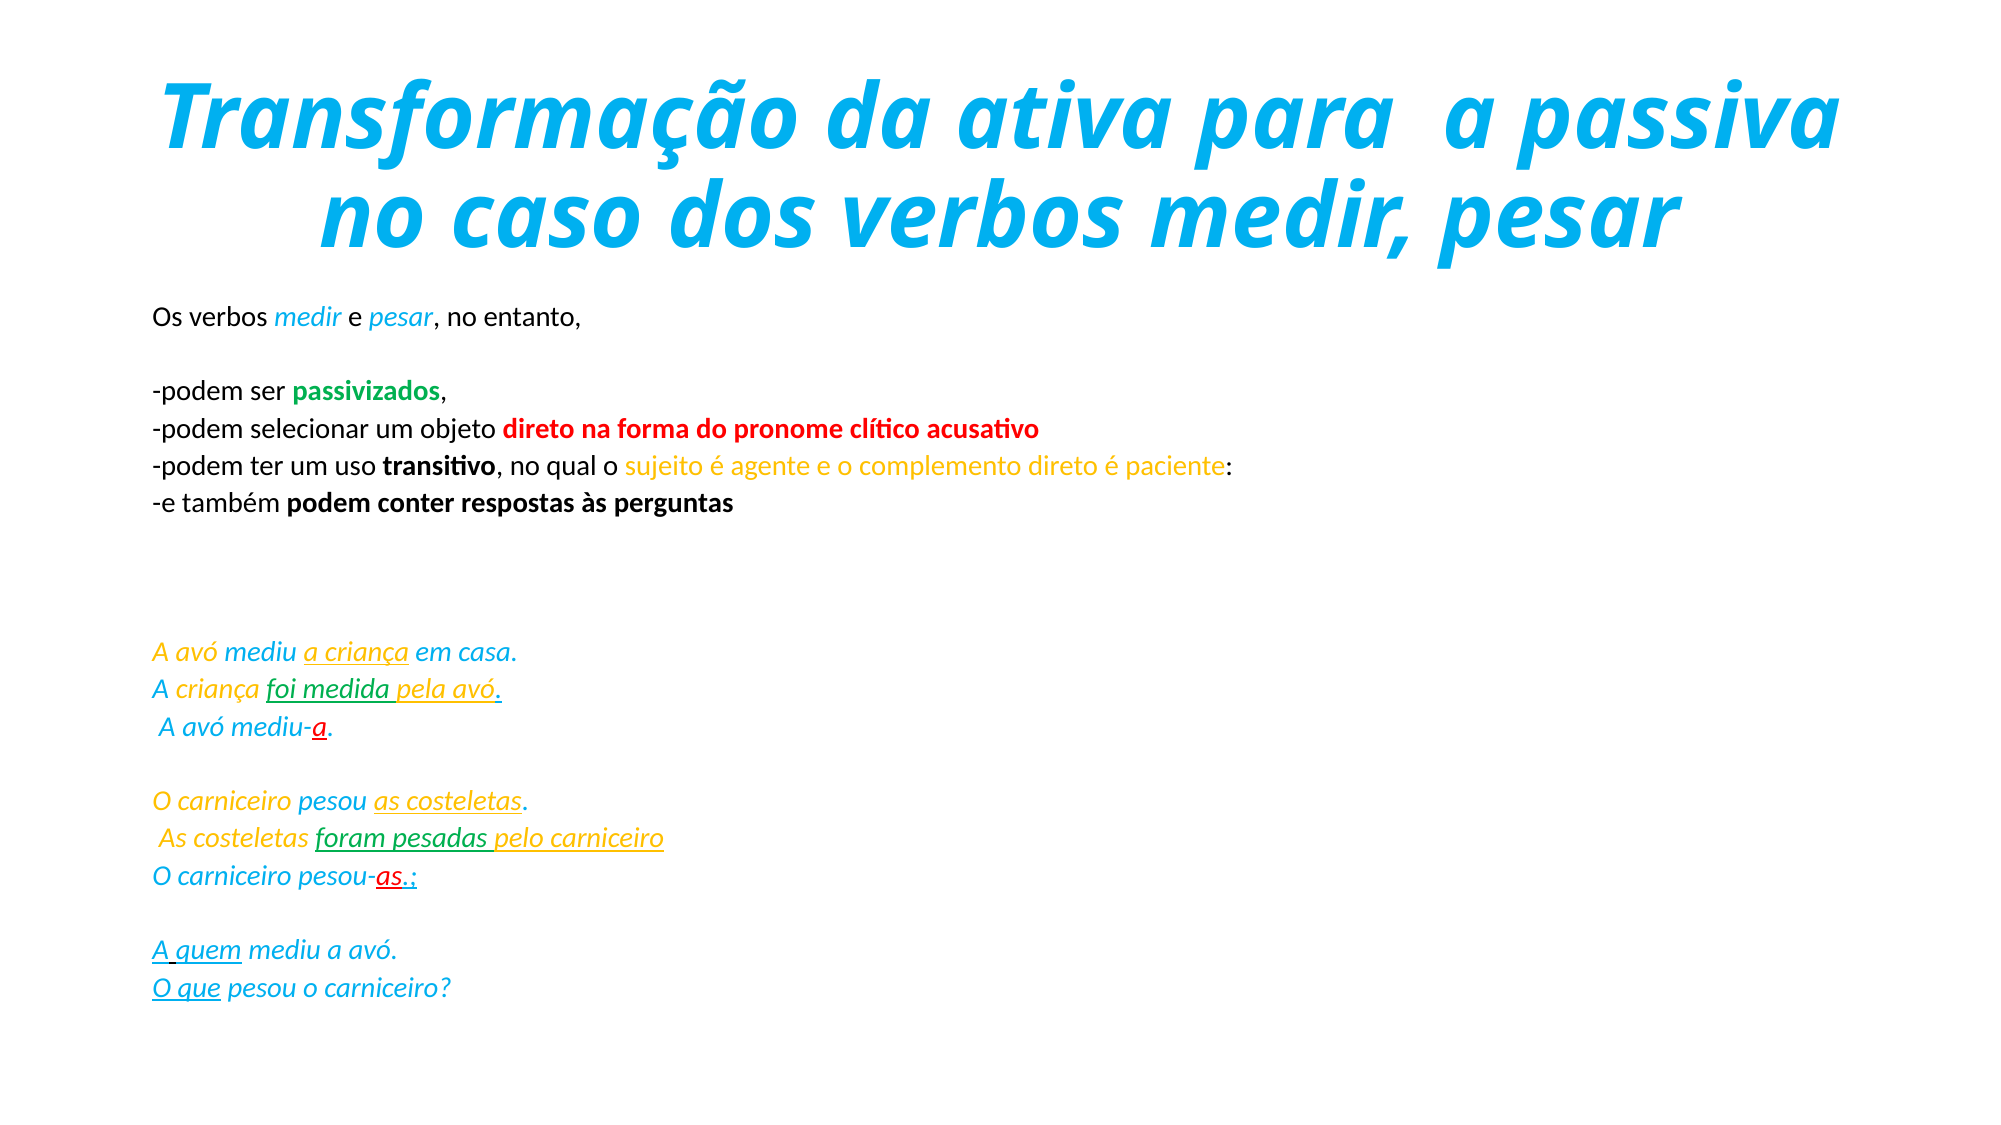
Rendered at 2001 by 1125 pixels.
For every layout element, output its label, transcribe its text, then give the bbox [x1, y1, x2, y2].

title Transformação da ativa para a passiva no caso dos verbos medir, pesar [137, 59, 1863, 278]
list Os verbos medir e pesar, no entanto, -podem ser passivizados, -podem selecionar um objeto direto na forma do pronome clítico acusativo -podem ter um uso transitivo, no qual o sujeito é agente e o complemento direto é paciente: -e também podem conter respostas às perguntas A avó mediu a criança em casa. A criança foi medida pela avó. A avó mediu-a. O carniceiro pesou as costeletas. As costeletas foram pesadas pelo carniceiro O carniceiro pesou-as.; A quem mediu a avó. O que pesou o carniceiro? [137, 299, 1863, 1014]
